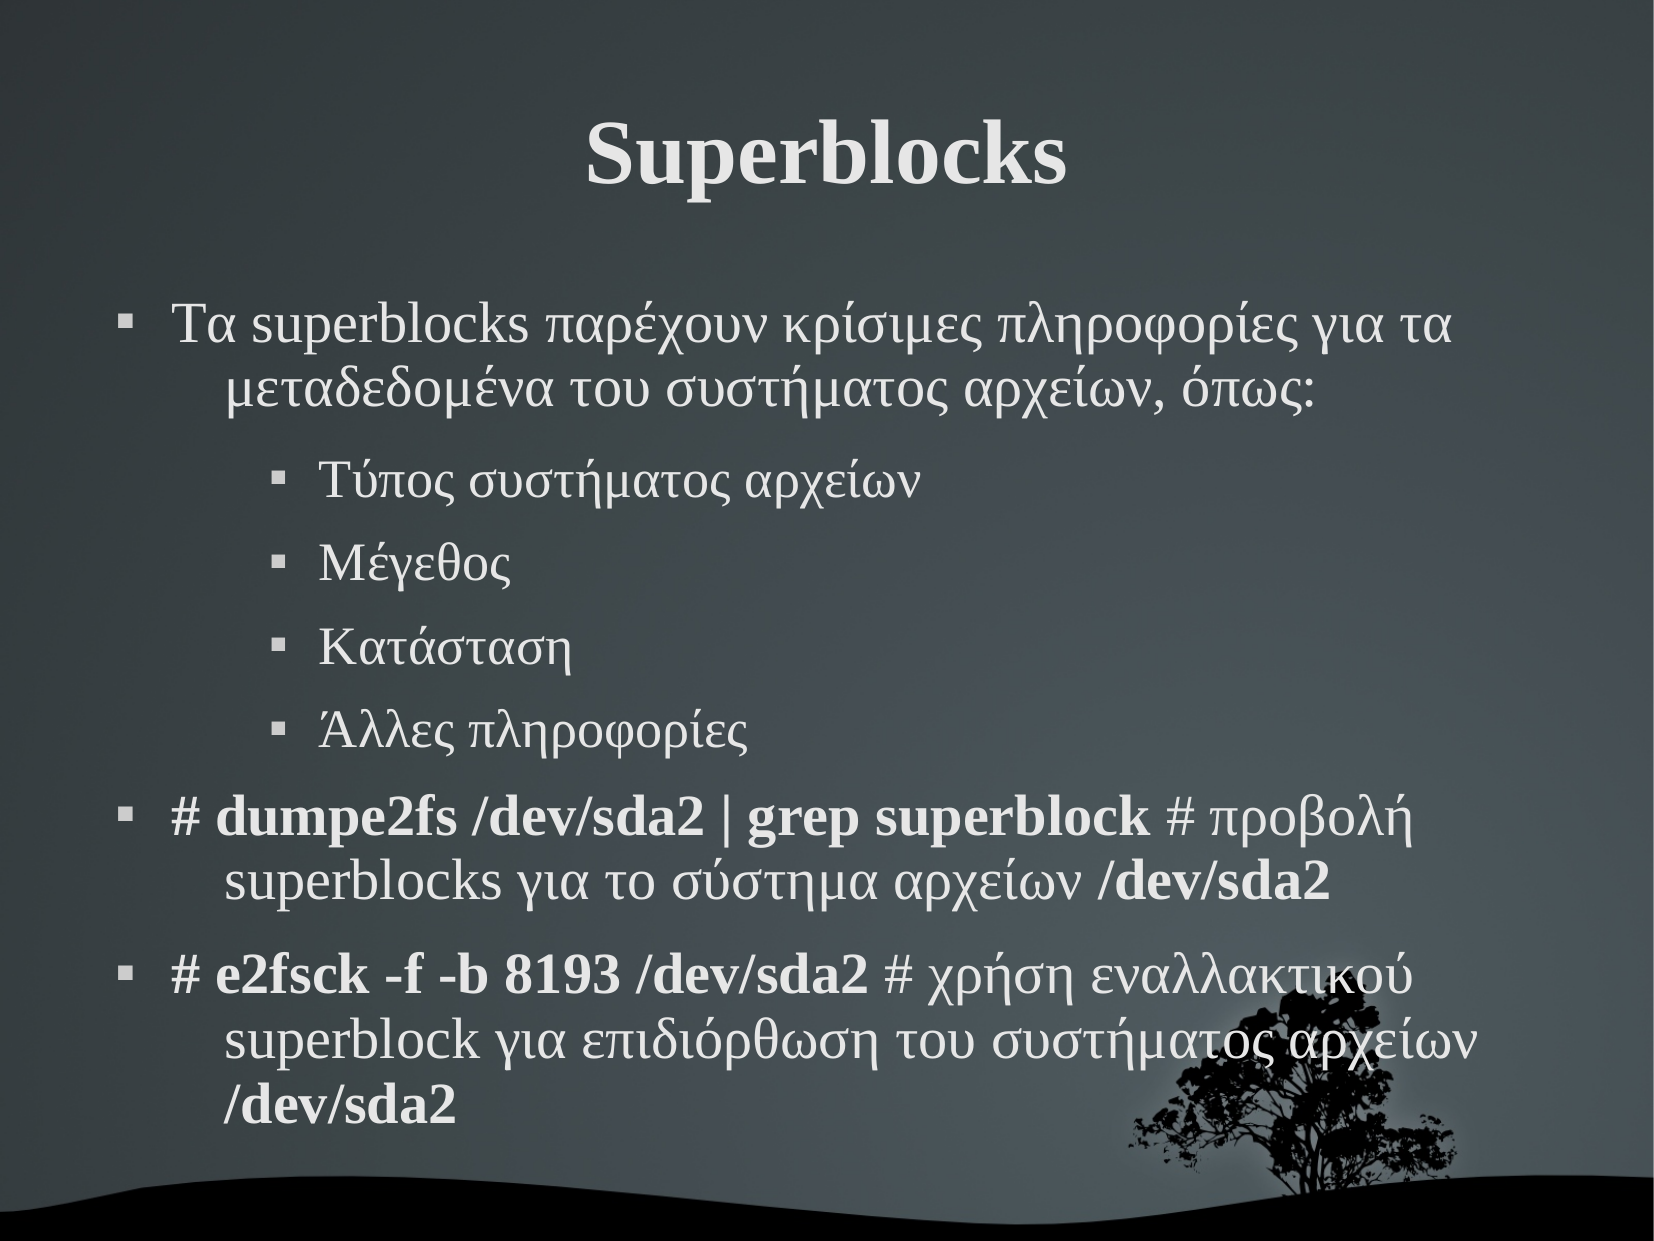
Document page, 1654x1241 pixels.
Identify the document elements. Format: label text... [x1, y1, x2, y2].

title Superblocks [82, 49, 1571, 257]
list Τα superblocks παρέχουν κρίσιμες πληροφορίες για τα μεταδεδομένα του συστήματος αρχείων, όπως: Τύπος συστήματος αρχείων Μέγεθος Κατάσταση Άλλες πληροφορίες # dumpe2fs /dev/sda2 | grep superblock # προβολή superblocks για το σύστημα αρχείων /dev/sda2 # e2fsck -f -b 8193 /dev/sda2 # χρήση εναλλακτικού superblock για επιδιόρθωση του συστήματος αρχείων /dev/sda2 [82, 290, 1571, 1222]
picture [0, 0, 1654, 1241]
